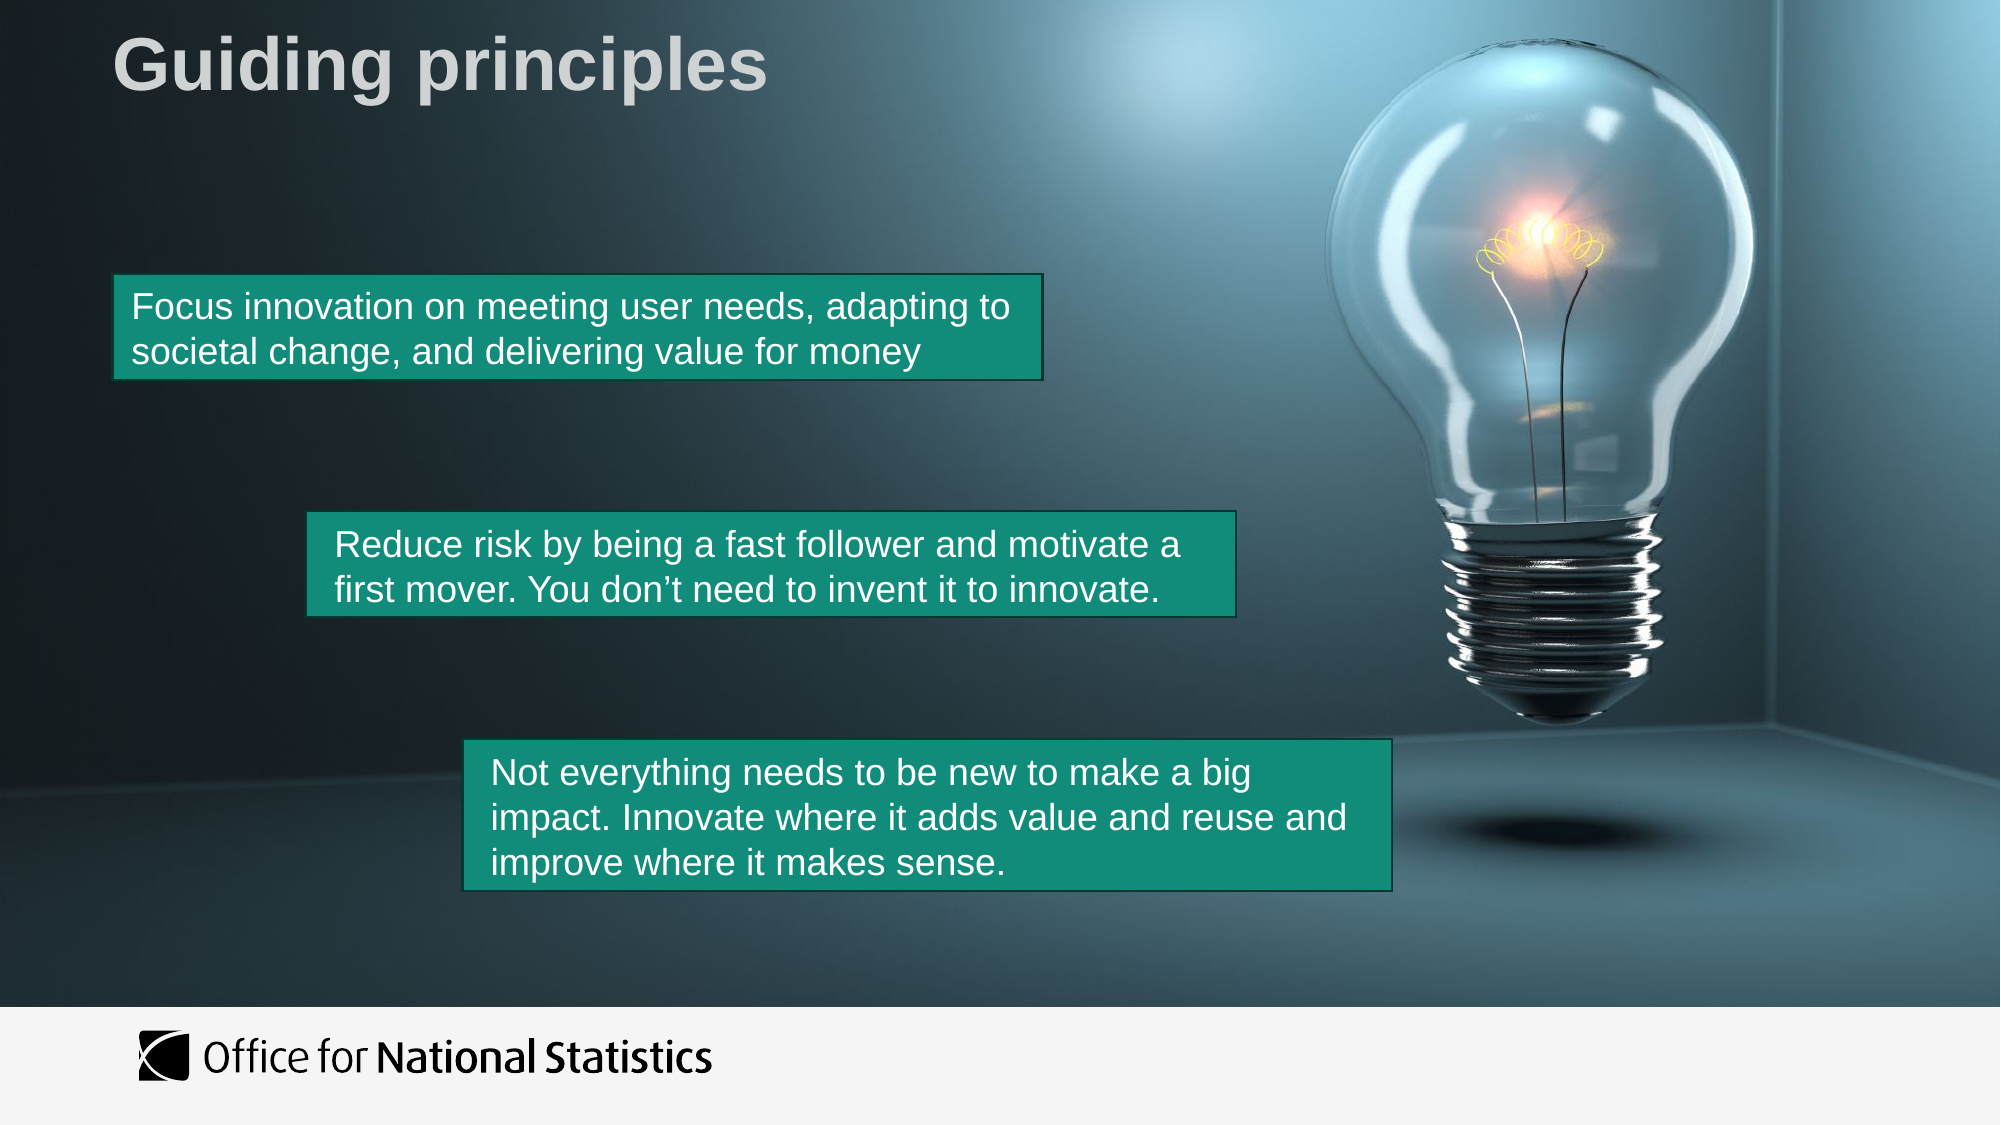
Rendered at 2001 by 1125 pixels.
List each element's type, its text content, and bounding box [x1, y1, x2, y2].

picture [0, 0, 2000, 1007]
text_box Not everything needs to be new to make a big impact. Innovate where it adds value and reuse and improve where it makes sense. [462, 739, 1393, 891]
text_box Reduce risk by being a fast follower and motivate a first mover. You don’t need to invent it to innovate. [306, 511, 1236, 618]
text_box Focus innovation on meeting user needs, adapting to societal change, and delivering value for money [112, 273, 1043, 380]
title Guiding principles [112, 22, 1838, 109]
